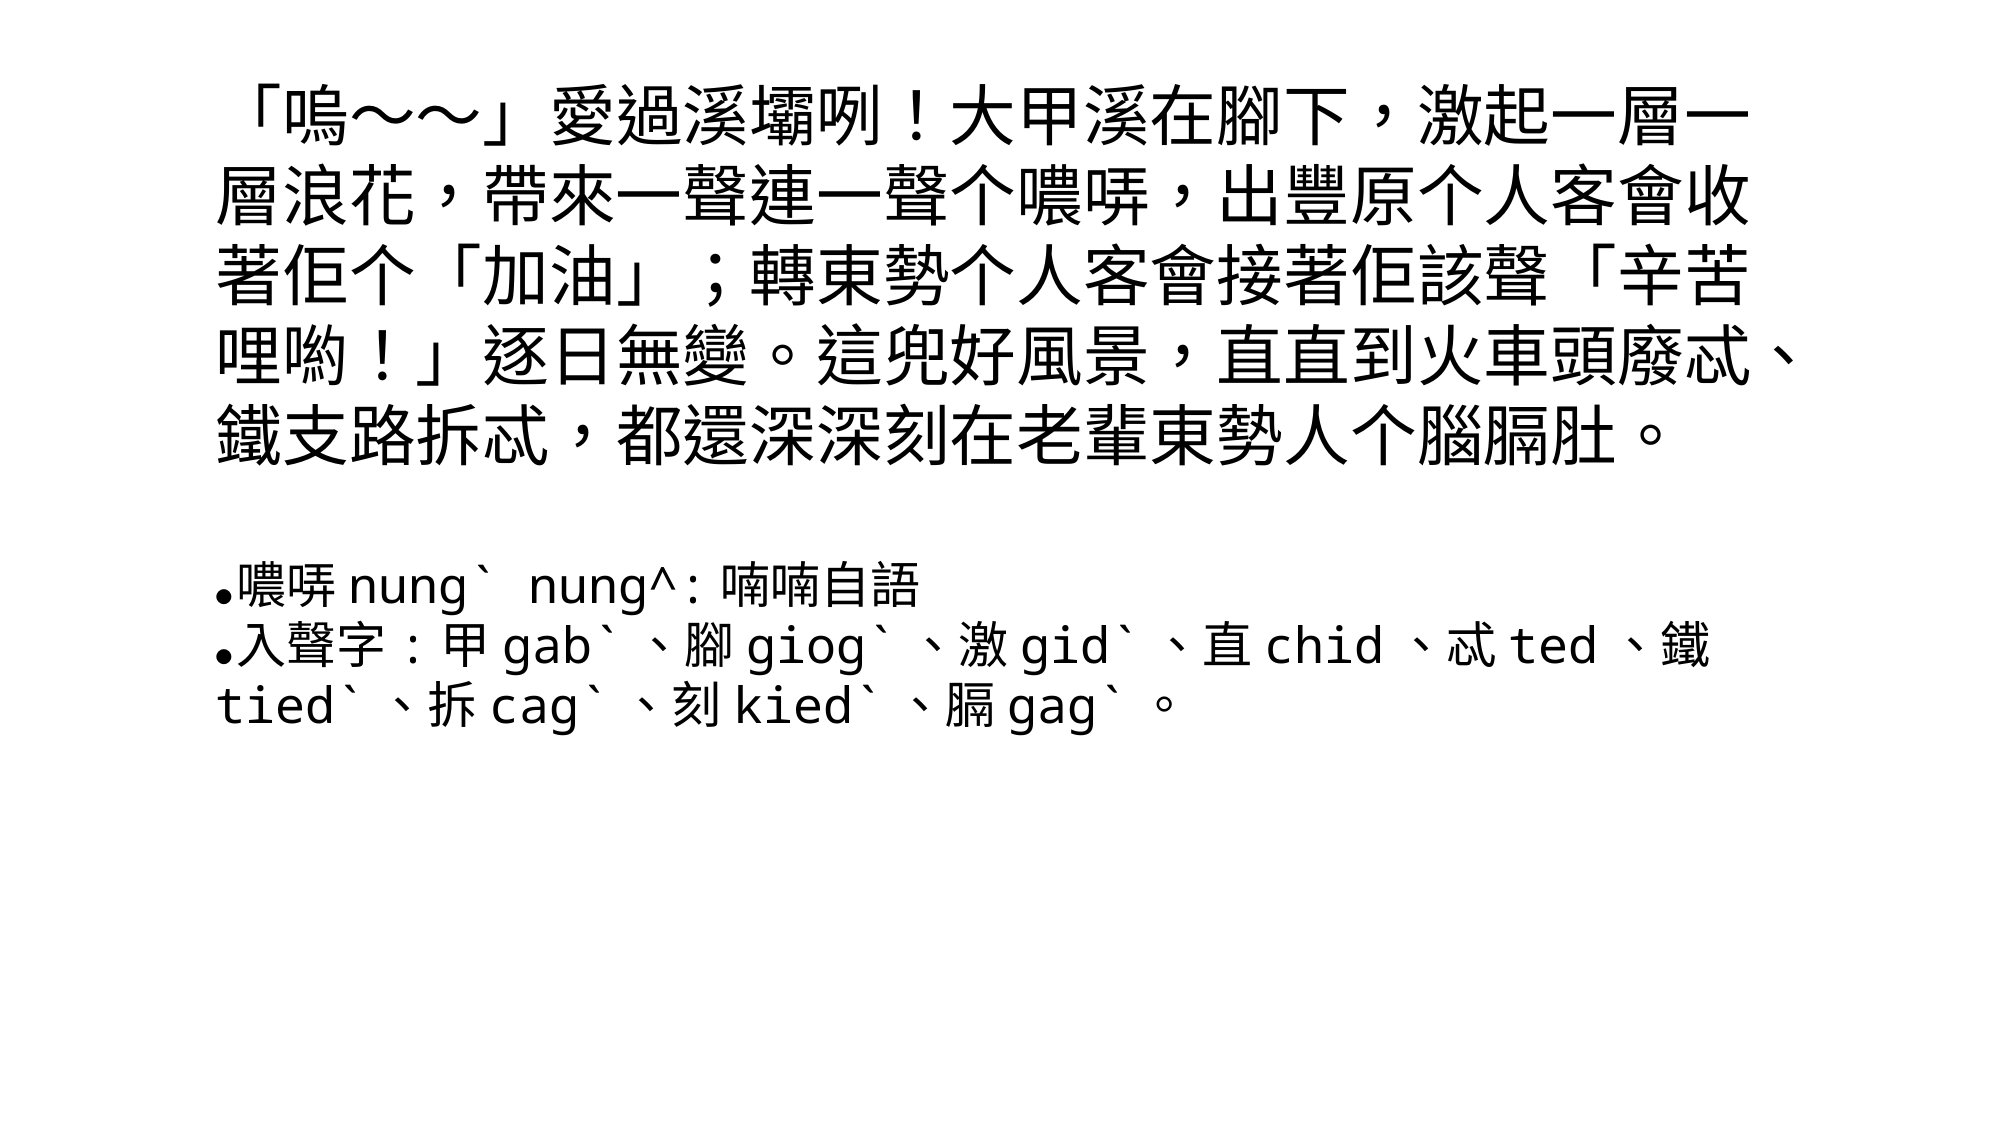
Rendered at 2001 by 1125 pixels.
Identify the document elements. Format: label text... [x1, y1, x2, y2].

text_box 「嗚～～」愛過溪壩咧！大甲溪在腳下，激起一層一層浪花，帶來一聲連一聲个噥哢，出豐原个人客會收著佢个「加油」；轉東勢个人客會接著佢該聲「辛苦哩喲！」逐日無變。這兜好風景，直直到火車頭廢忒、鐵支路拆忒，都還深深刻在老輩東勢人个腦膈肚。 ●噥哢nungˋ nung^:喃喃自語 ●入聲字:甲gabˋ、腳giogˋ、激gidˋ、直chid、忒ted、鐵tiedˋ、拆cagˋ、刻kiedˋ、膈gagˋ。 [200, 66, 1788, 1071]
